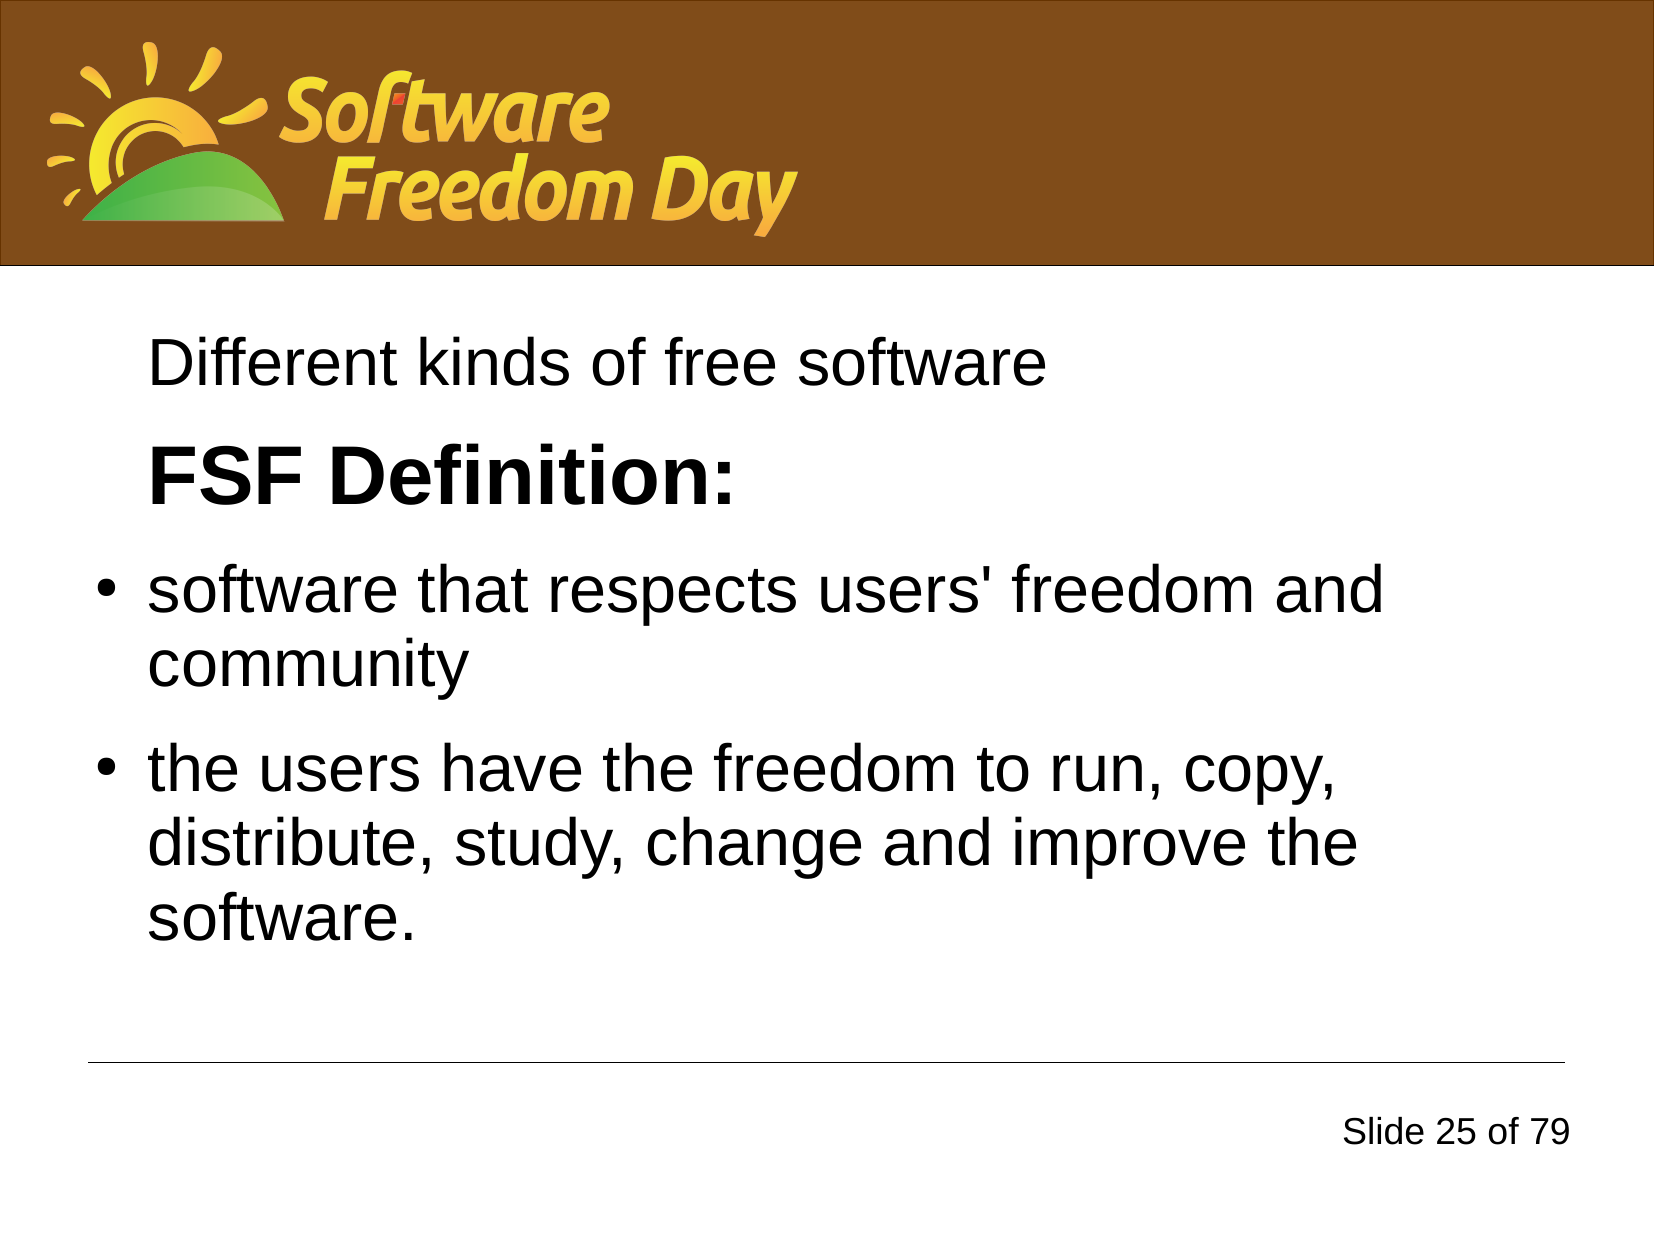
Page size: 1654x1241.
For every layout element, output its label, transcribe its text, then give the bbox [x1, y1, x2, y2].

picture [47, 42, 798, 237]
list Different kinds of free software FSF Definition: software that respects users' freedom and community the users have the freedom to run, copy, distribute, study, change and improve the software. [76, 324, 1565, 1045]
